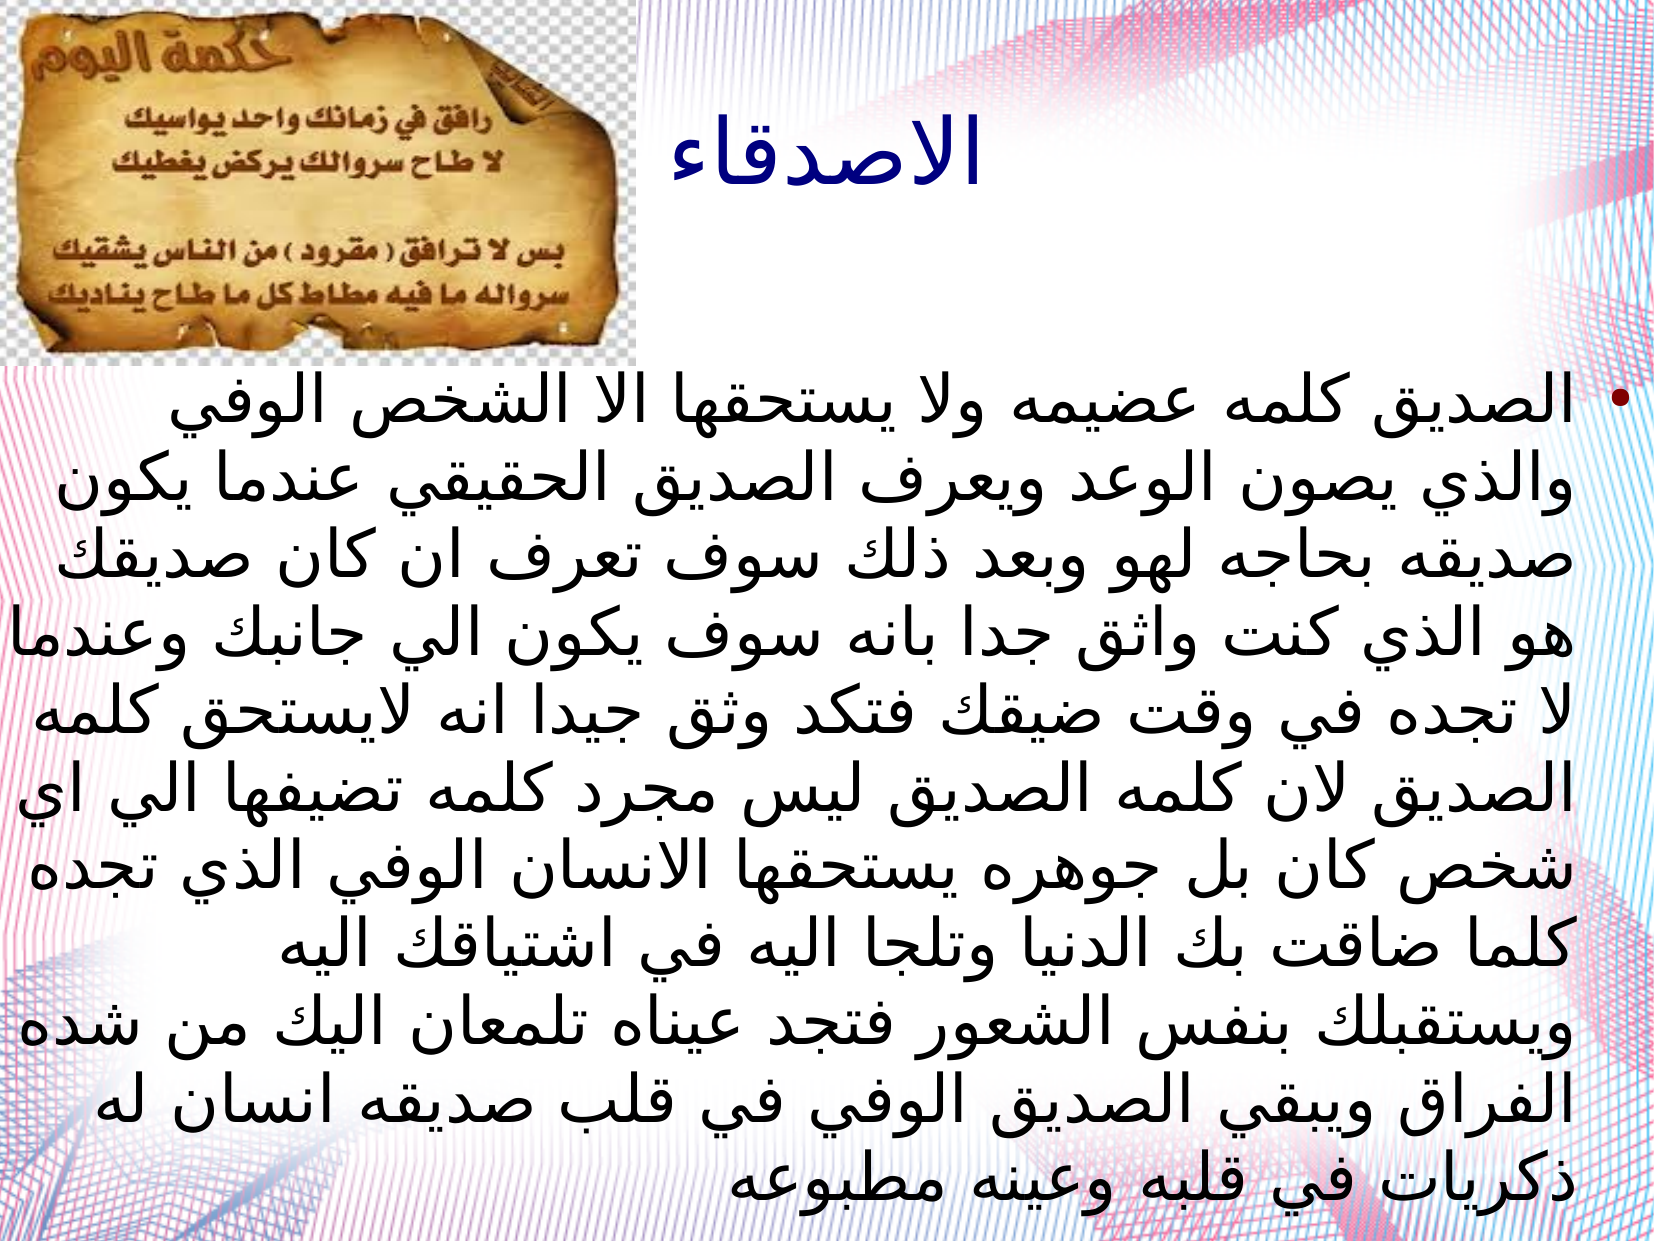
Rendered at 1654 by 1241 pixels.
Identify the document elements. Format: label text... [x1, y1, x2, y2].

list الصديق كلمه عضيمه ولا يستحقها الا الشخص الوفي والذي يصون الوعد ويعرف الصديق الحقيقي عندما يكون صديقه بحاجه لهو وبعد ذلك سوف تعرف ان كان صديقك هو الذي كنت واثق جدا بانه سوف يكون الي جانبك وعندما لا تجده في وقت ضيقك فتكد وثق جيدا انه لايستحق كلمه الصديق لان كلمه الصديق ليس مجرد كلمه تضيفها الي اي شخص كان بل جوهره يستحقها الانسان الوفي الذي تجده كلما ضاقت بك الدنيا وتلجا اليه في اشتياقك اليه ويستقبلك بنفس الشعور فتجد عيناه تلمعان اليك من شده الفراق ويبقي الصديق الوفي في قلب صديقه انسان له ذكريات في قلبه وعينه مطبوعه [0, 360, 1650, 1241]
picture [0, 0, 1654, 1241]
title الاصدقاء [636, 49, 1571, 257]
